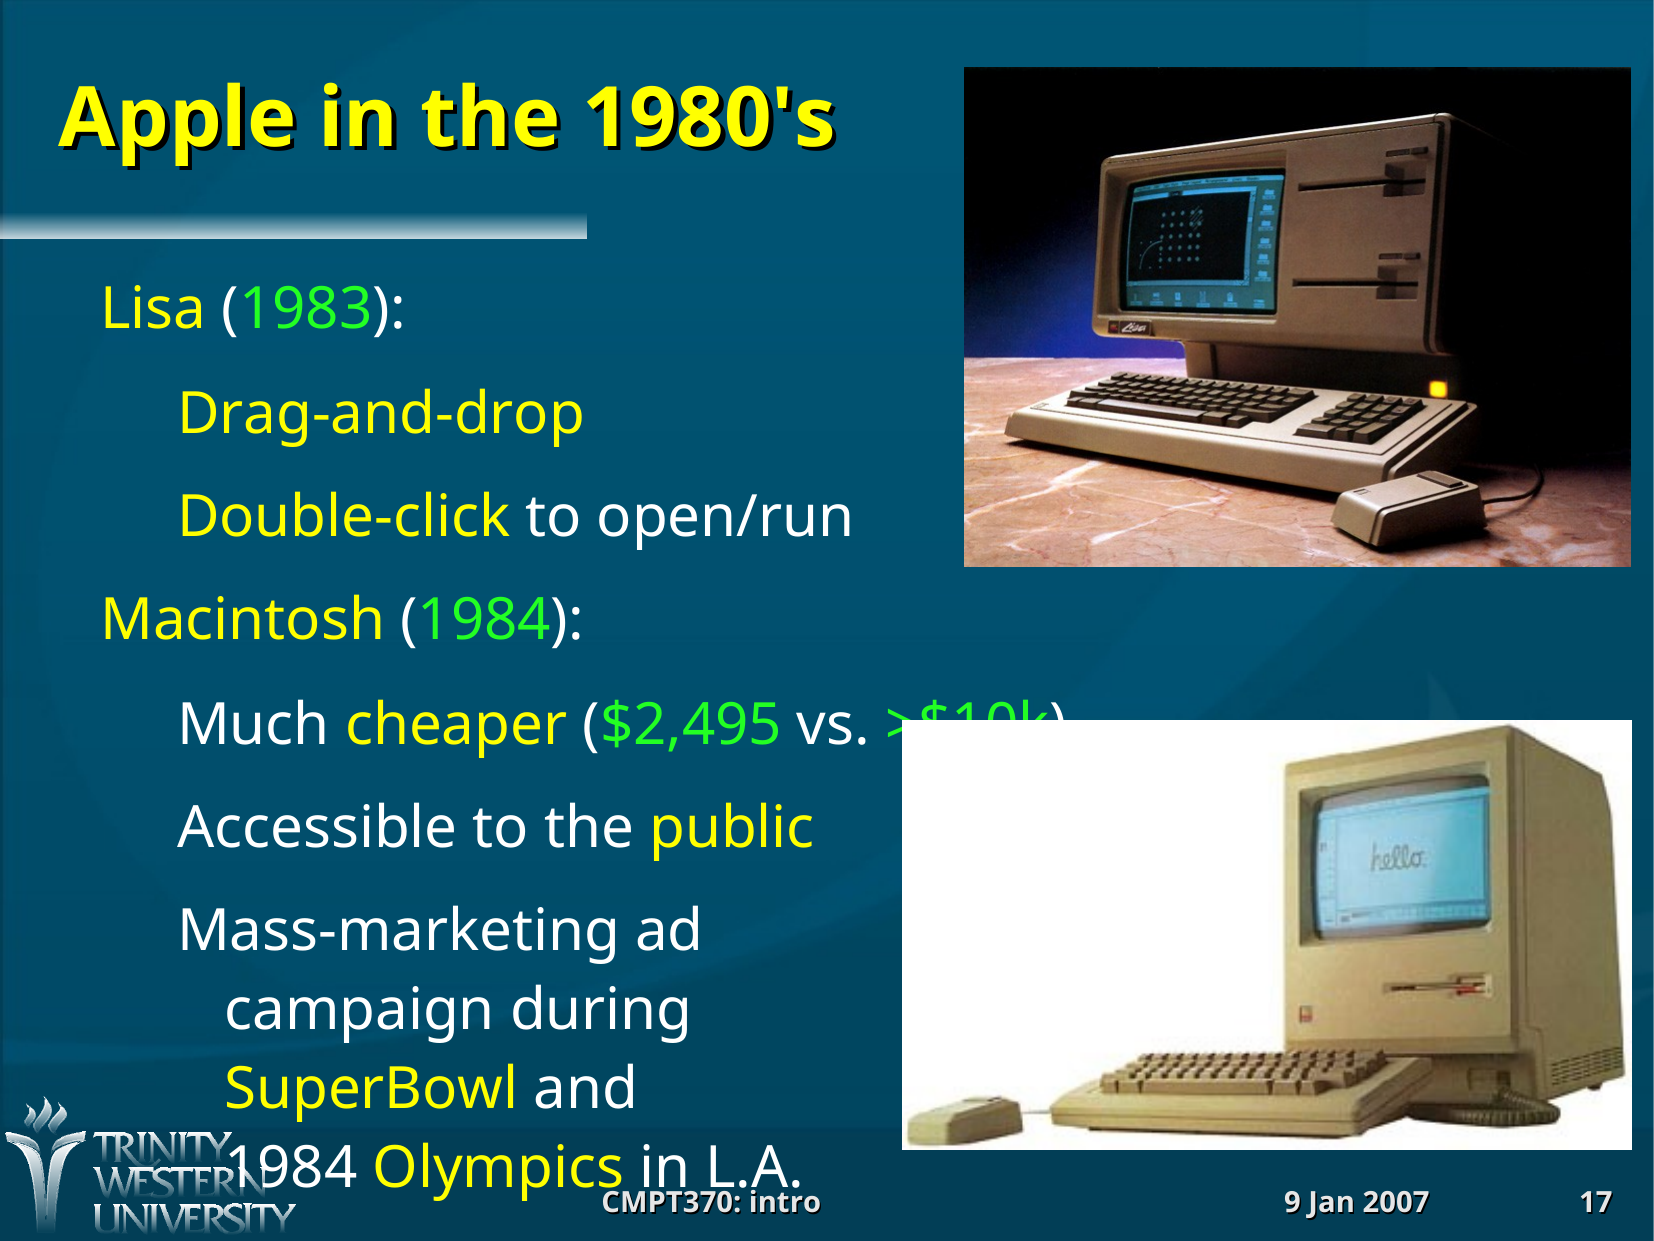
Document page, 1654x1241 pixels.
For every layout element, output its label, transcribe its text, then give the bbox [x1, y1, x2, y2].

picture [0, 214, 586, 232]
list Lisa (1983): Drag-and-drop Double-click to open/run Macintosh (1984): Much cheaper ($2,495 vs. >$10k) Accessible to the public Mass-marketing ad campaign during SuperBowl and 1984 Olympics in L.A. [82, 266, 1305, 1109]
picture [965, 68, 1630, 566]
picture [38, 1227, 54, 1232]
title Apple in the 1980's [59, 19, 1548, 208]
picture [902, 692, 1654, 1149]
picture [0, 233, 586, 238]
